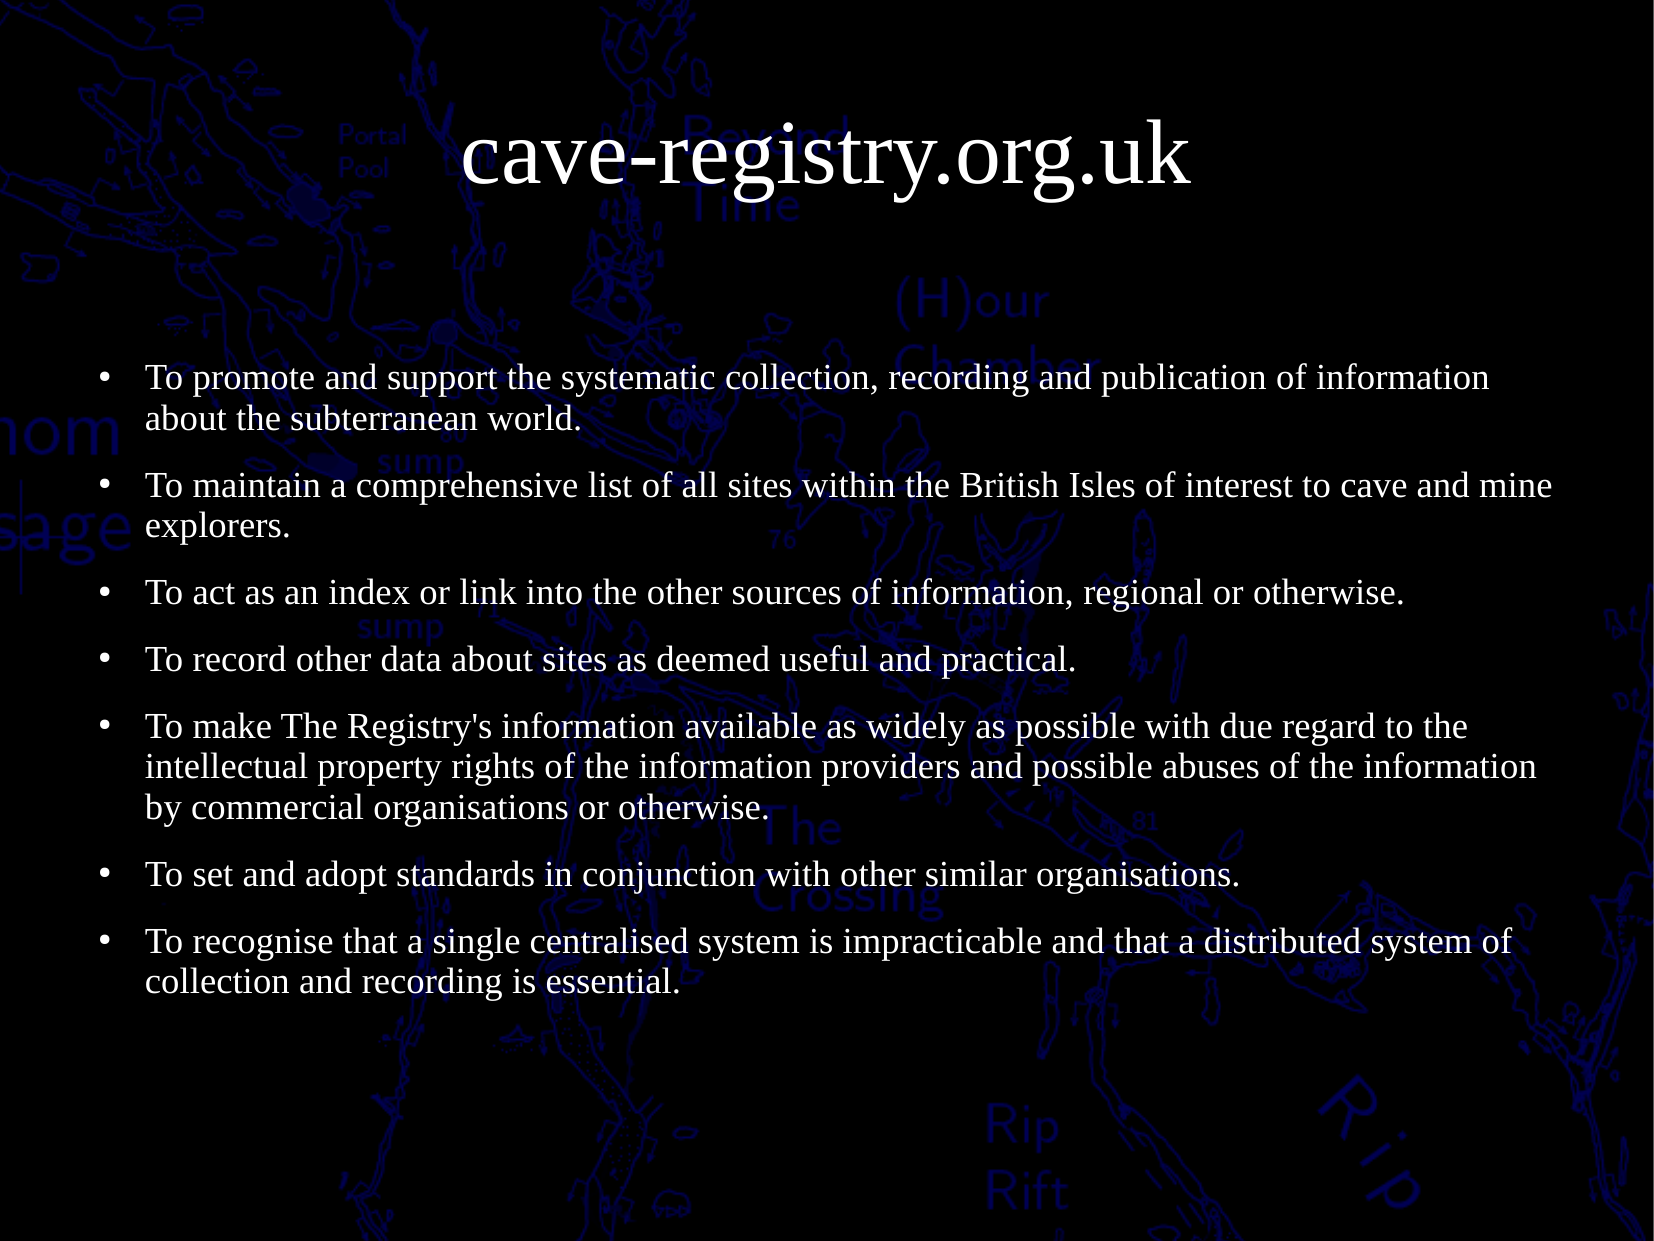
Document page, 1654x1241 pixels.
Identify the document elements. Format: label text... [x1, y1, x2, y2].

picture [0, 0, 1654, 1241]
title cave-registry.org.uk [82, 49, 1571, 257]
list To promote and support the systematic collection, recording and publication of information about the subterranean world. To maintain a comprehensive list of all sites within the British Isles of interest to cave and mine explorers. To act as an index or link into the other sources of information, regional or otherwise. To record other data about sites as deemed useful and practical. To make The Registry's information available as widely as possible with due regard to the intellectual property rights of the information providers and possible abuses of the information by commercial organisations or otherwise. To set and adopt standards in conjunction with other similar organisations. To recognise that a single centralised system is impracticable and that a distributed system of collection and recording is essential. [82, 290, 1571, 1010]
